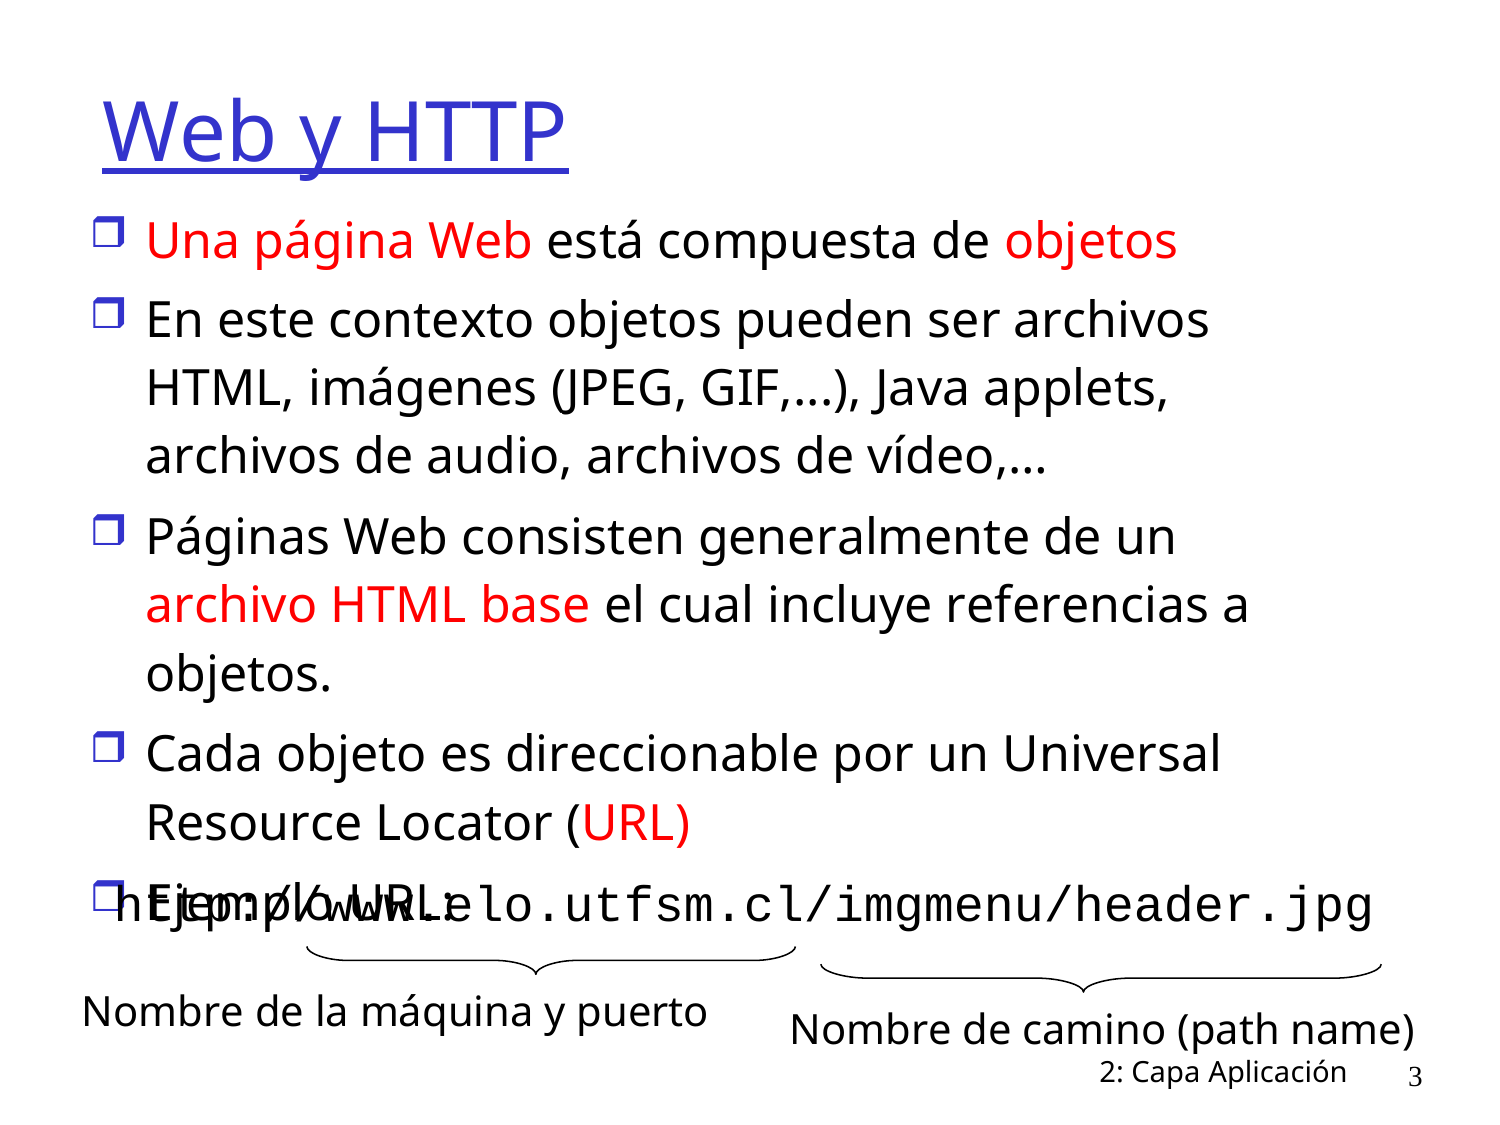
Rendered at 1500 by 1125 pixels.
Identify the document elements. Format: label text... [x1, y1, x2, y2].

text_box http://www.elo.utfsm.cl/imgmenu/header.jpg [98, 869, 1389, 941]
text_box Nombre de la máquina y puerto [66, 983, 725, 1044]
text_box Nombre de camino (path name) [774, 1000, 1431, 1062]
title Web y HTTP [87, 37, 1363, 225]
list Una página Web está compuesta de objetos En este contexto objetos pueden ser archivos HTML, imágenes (JPEG, GIF,...), Java applets, archivos de audio, archivos de vídeo,… Páginas Web consisten generalmente de un archivo HTML base el cual incluye referencias a objetos. Cada objeto es direccionable por un Universal Resource Locator (URL) Ejemplo URL: [75, 202, 1351, 965]
